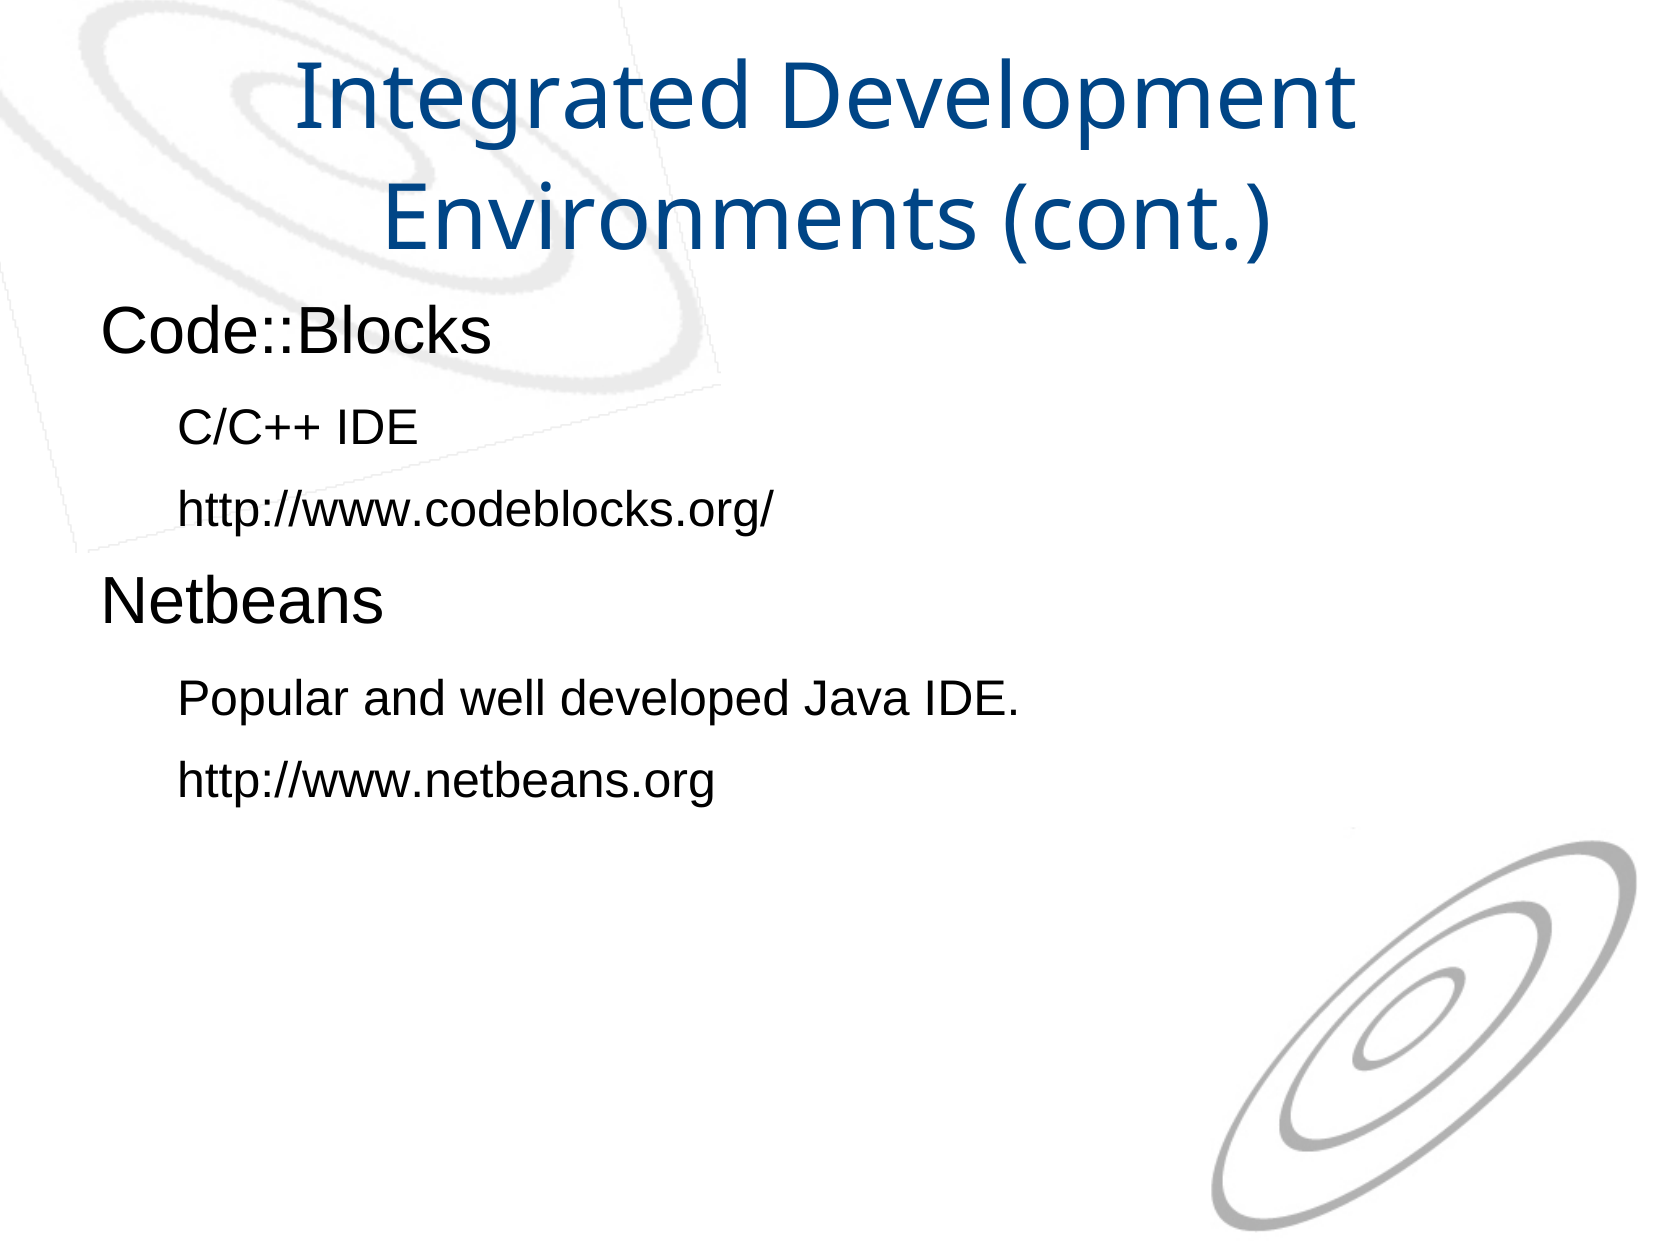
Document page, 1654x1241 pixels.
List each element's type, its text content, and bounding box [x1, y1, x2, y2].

picture [1210, 826, 1638, 1241]
list Code::Blocks C/C++ IDE http://www.codeblocks.org/ Netbeans Popular and well developed Java IDE. http://www.netbeans.org [82, 290, 1571, 1094]
title Integrated Development Environments (cont.)‏ [82, 46, 1571, 260]
